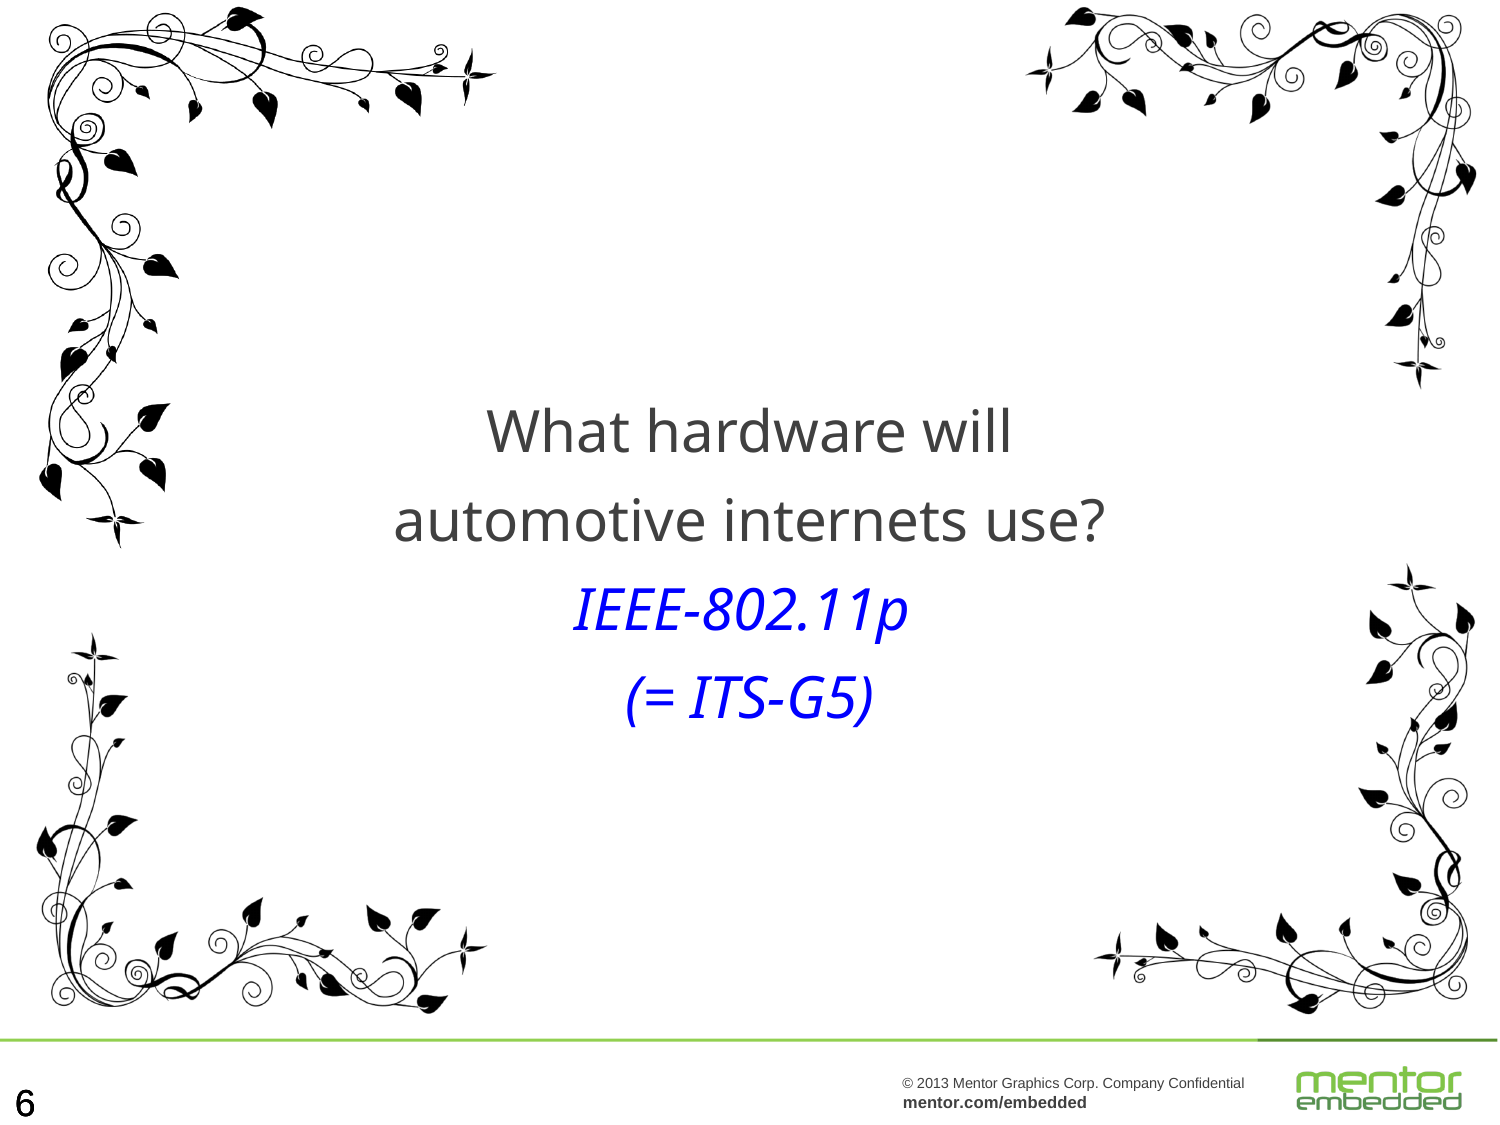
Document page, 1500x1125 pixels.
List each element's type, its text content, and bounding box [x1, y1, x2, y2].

picture [30, 0, 501, 554]
picture [1020, 0, 1482, 393]
picture [30, 628, 492, 1021]
picture [1292, 1062, 1464, 1114]
subtitle What hardware will automotive internets use? IEEE-802.11p (= ITS-G5) [0, 167, 1500, 958]
picture [1089, 558, 1482, 1021]
